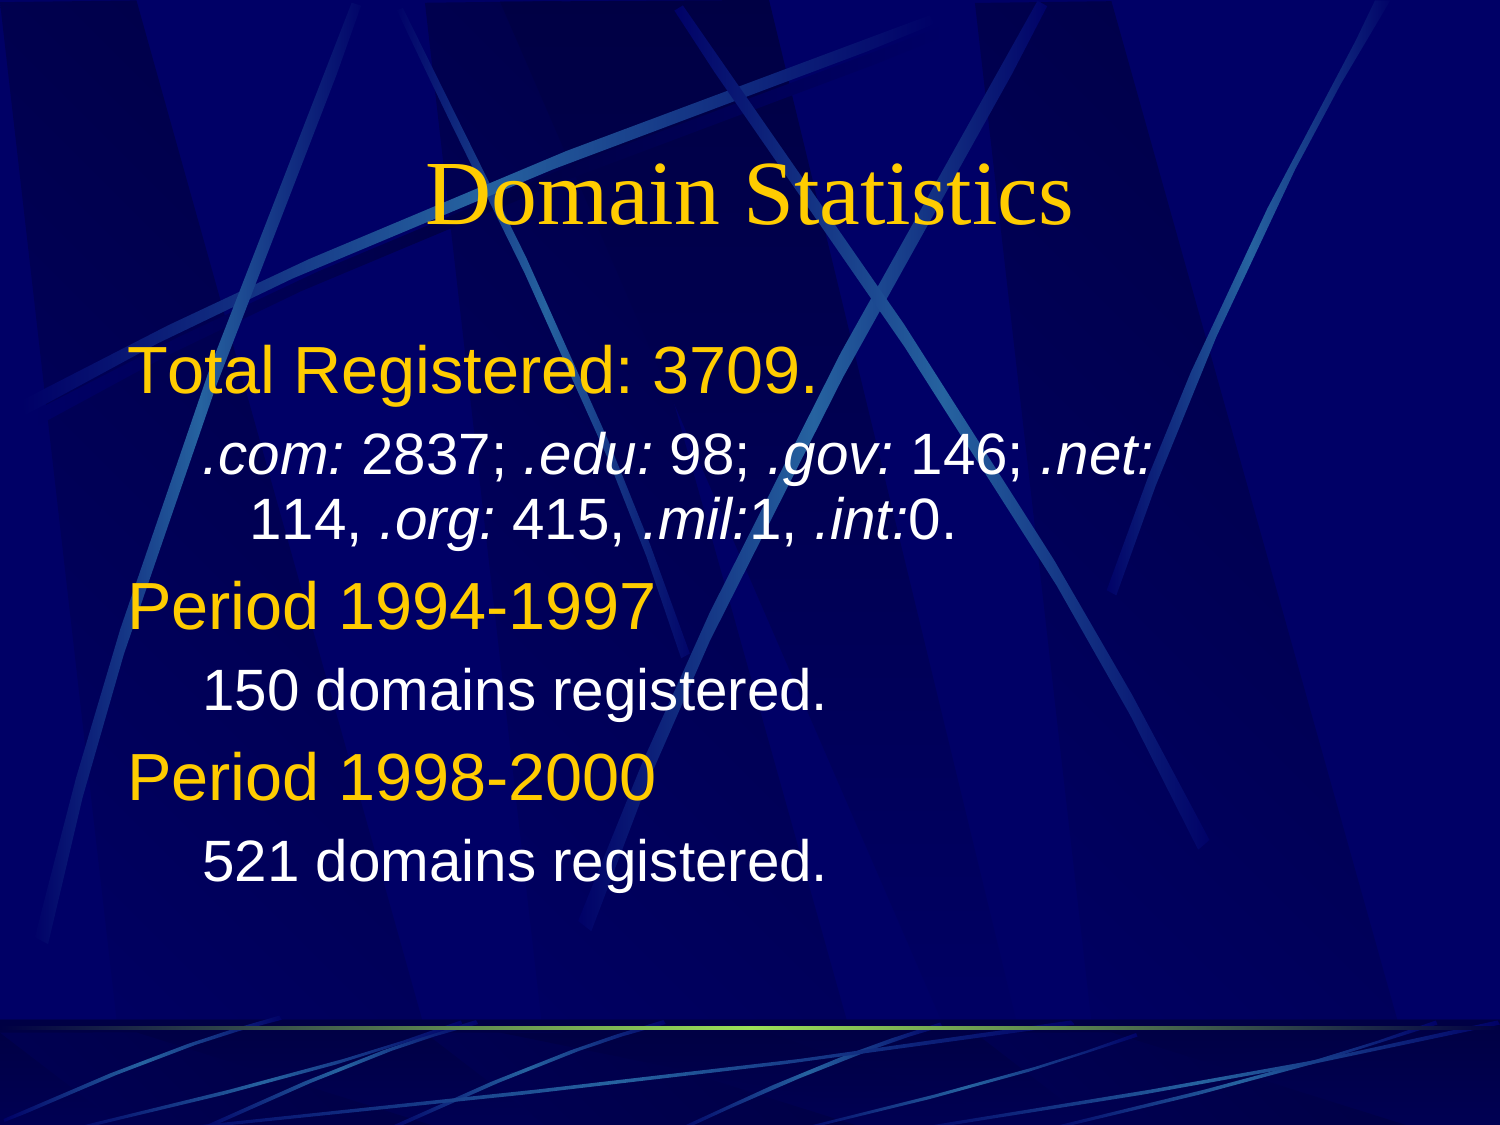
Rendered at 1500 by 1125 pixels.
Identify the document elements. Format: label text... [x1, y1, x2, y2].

list Total Registered: 3709. .com: 2837; .edu: 98; .gov: 146; .net: 114, .org: 415, .mil:1, .int:0. Period 1994-1997 150 domains registered. Period 1998-2000 521 domains registered. [112, 324, 1388, 1001]
title Domain Statistics [112, 131, 1388, 257]
